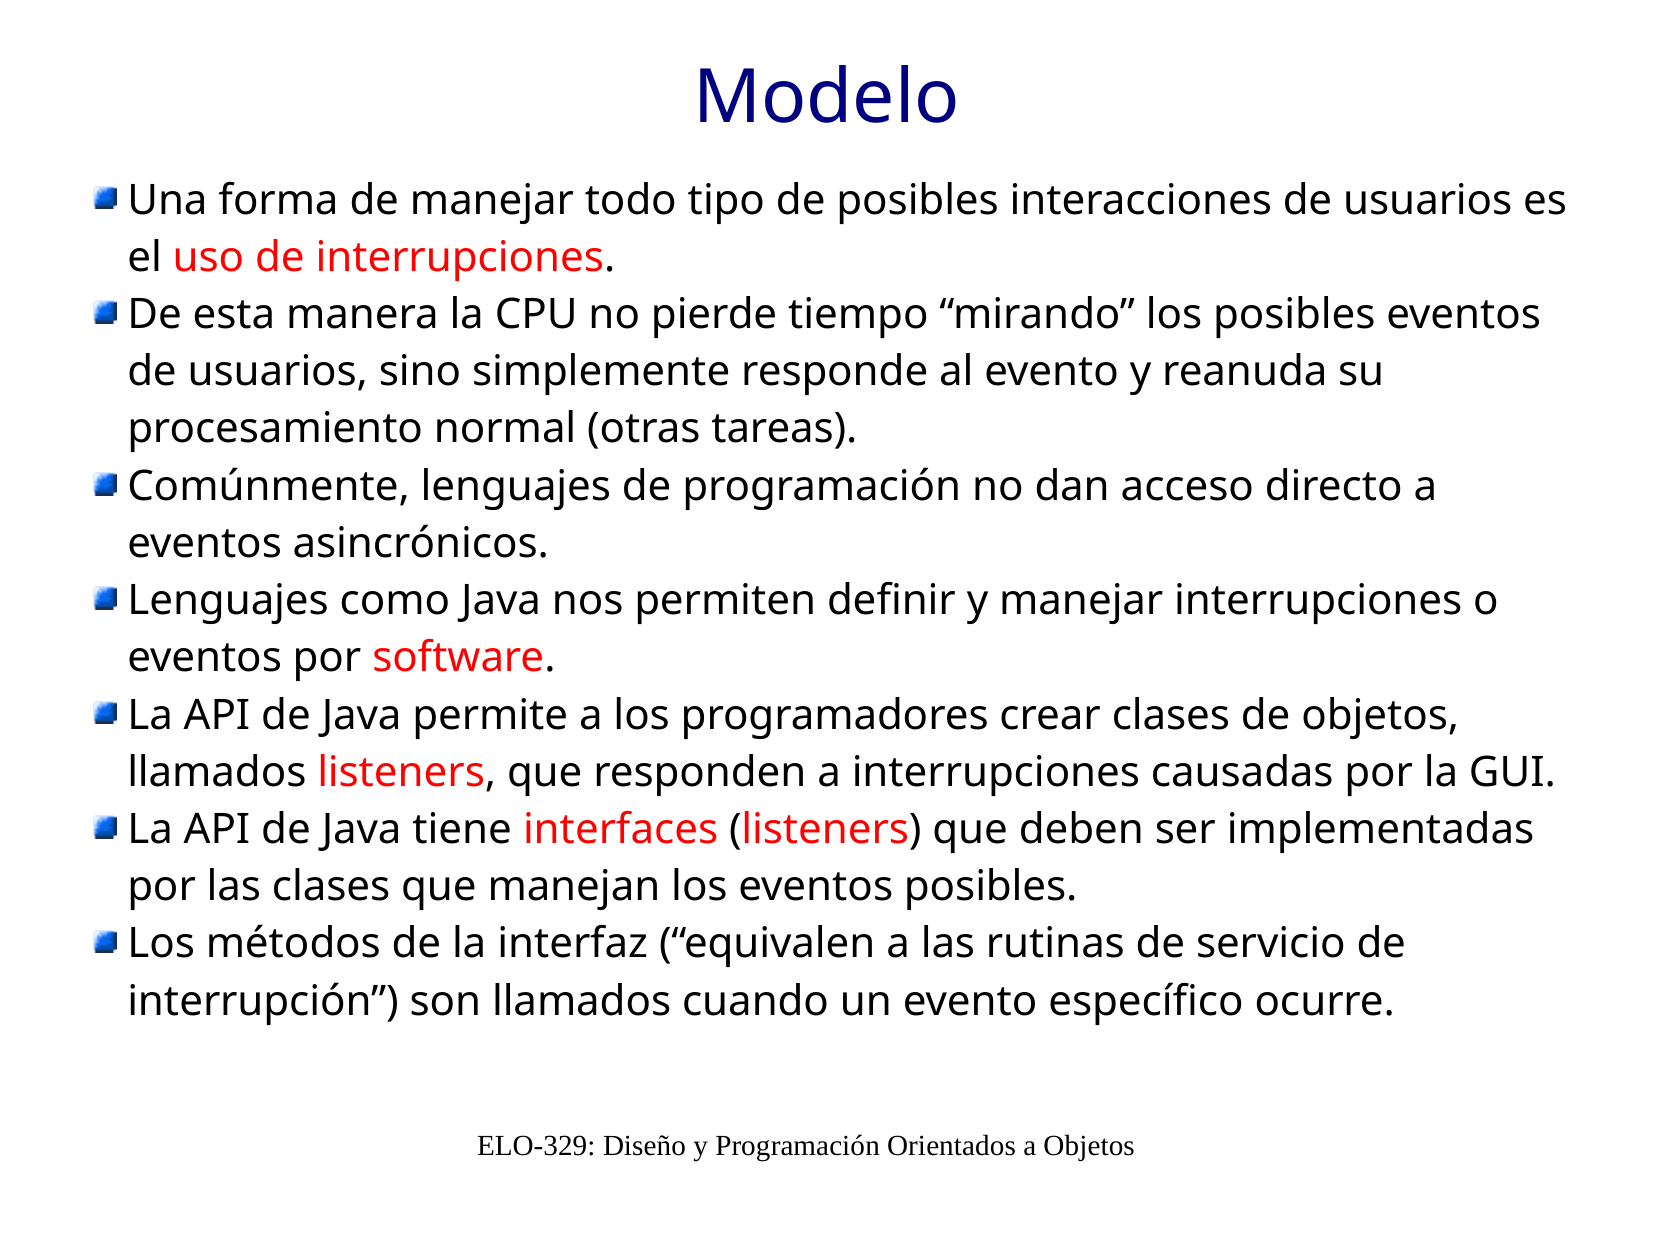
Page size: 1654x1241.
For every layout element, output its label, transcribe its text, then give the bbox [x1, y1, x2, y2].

list Una forma de manejar todo tipo de posibles interacciones de usuarios es el uso de interrupciones. De esta manera la CPU no pierde tiempo “mirando” los posibles eventos de usuarios, sino simplemente responde al evento y reanuda su procesamiento normal (otras tareas). Comúnmente, lenguajes de programación no dan acceso directo a eventos asincrónicos. Lenguajes como Java nos permiten definir y manejar interrupciones o eventos por software. La API de Java permite a los programadores crear clases de objetos, llamados listeners, que responden a interrupciones causadas por la GUI. La API de Java tiene interfaces (listeners) que deben ser implementadas por las clases que manejan los eventos posibles. Los métodos de la interfaz (“equivalen a las rutinas de servicio de interrupción”) son llamados cuando un evento específico ocurre. [82, 169, 1571, 1097]
title Modelo [82, 43, 1571, 145]
